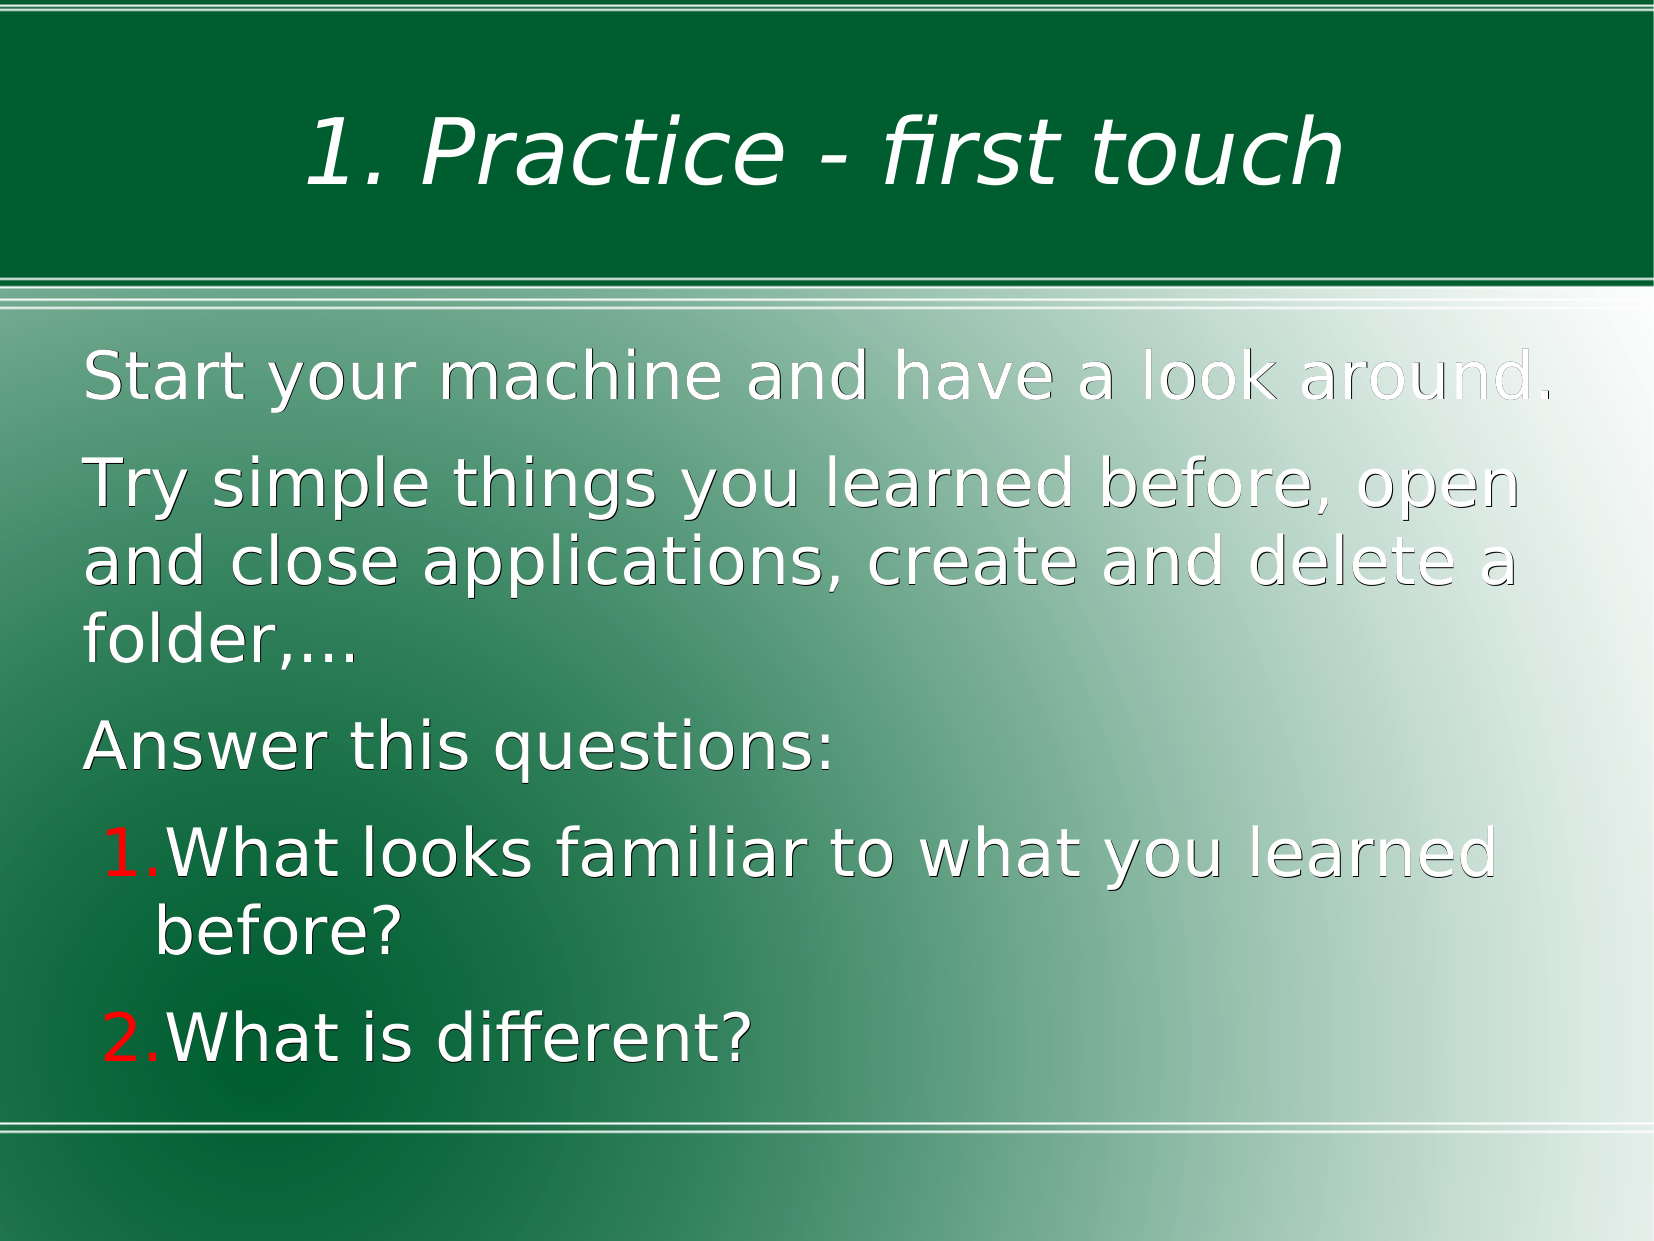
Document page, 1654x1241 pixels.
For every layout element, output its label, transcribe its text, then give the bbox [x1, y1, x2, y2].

title 1. Practice - first touch [82, 49, 1571, 257]
list Start your machine and have a look around. Try simple things you learned before, open and close applications, create and delete a folder,... Answer this questions: What looks familiar to what you learned before? What is different? [82, 337, 1571, 1241]
picture [0, 0, 1654, 1241]
